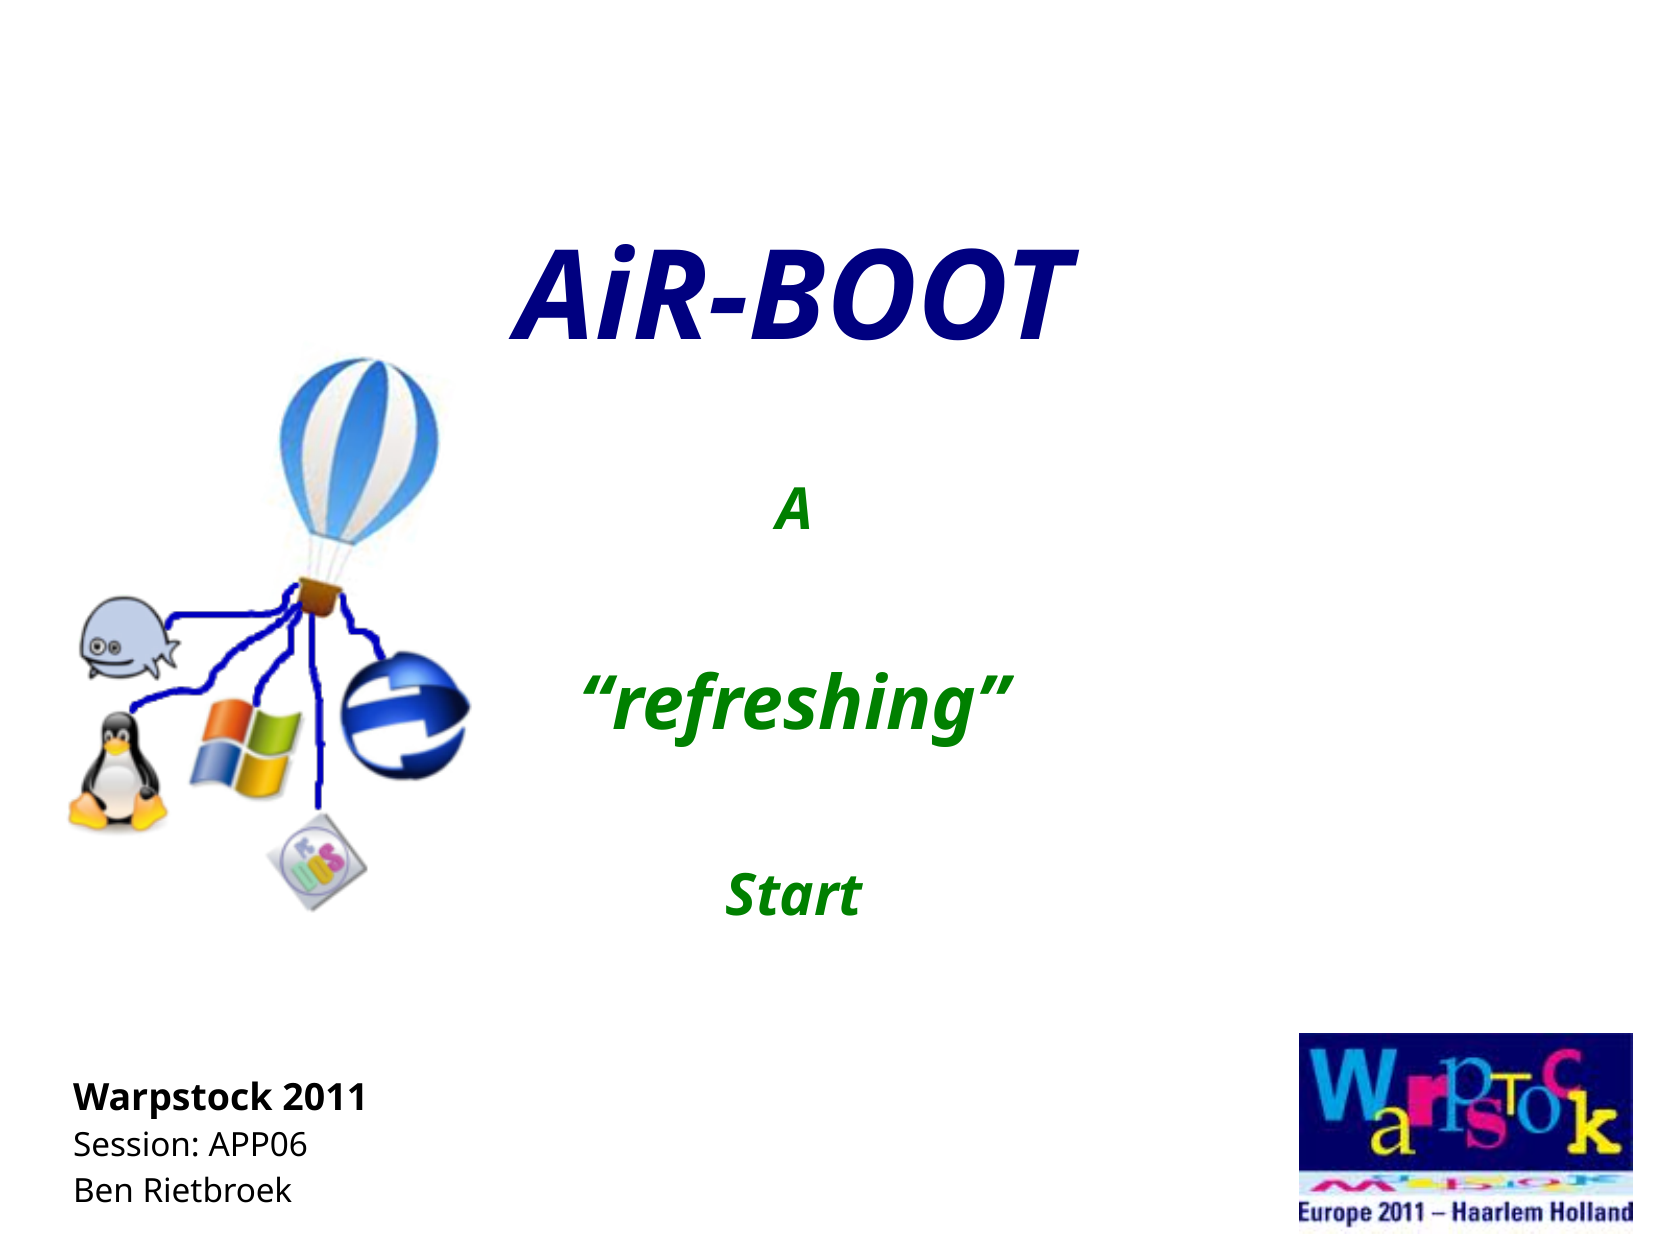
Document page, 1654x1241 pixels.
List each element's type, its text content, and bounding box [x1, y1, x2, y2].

picture [59, 324, 543, 919]
text_box Warpstock 2011 Session: APP06 Ben Rietbroek [58, 1062, 395, 1199]
text_box AiR-BOOT A “refreshing” Start [501, 198, 1241, 975]
picture [1299, 1033, 1633, 1234]
